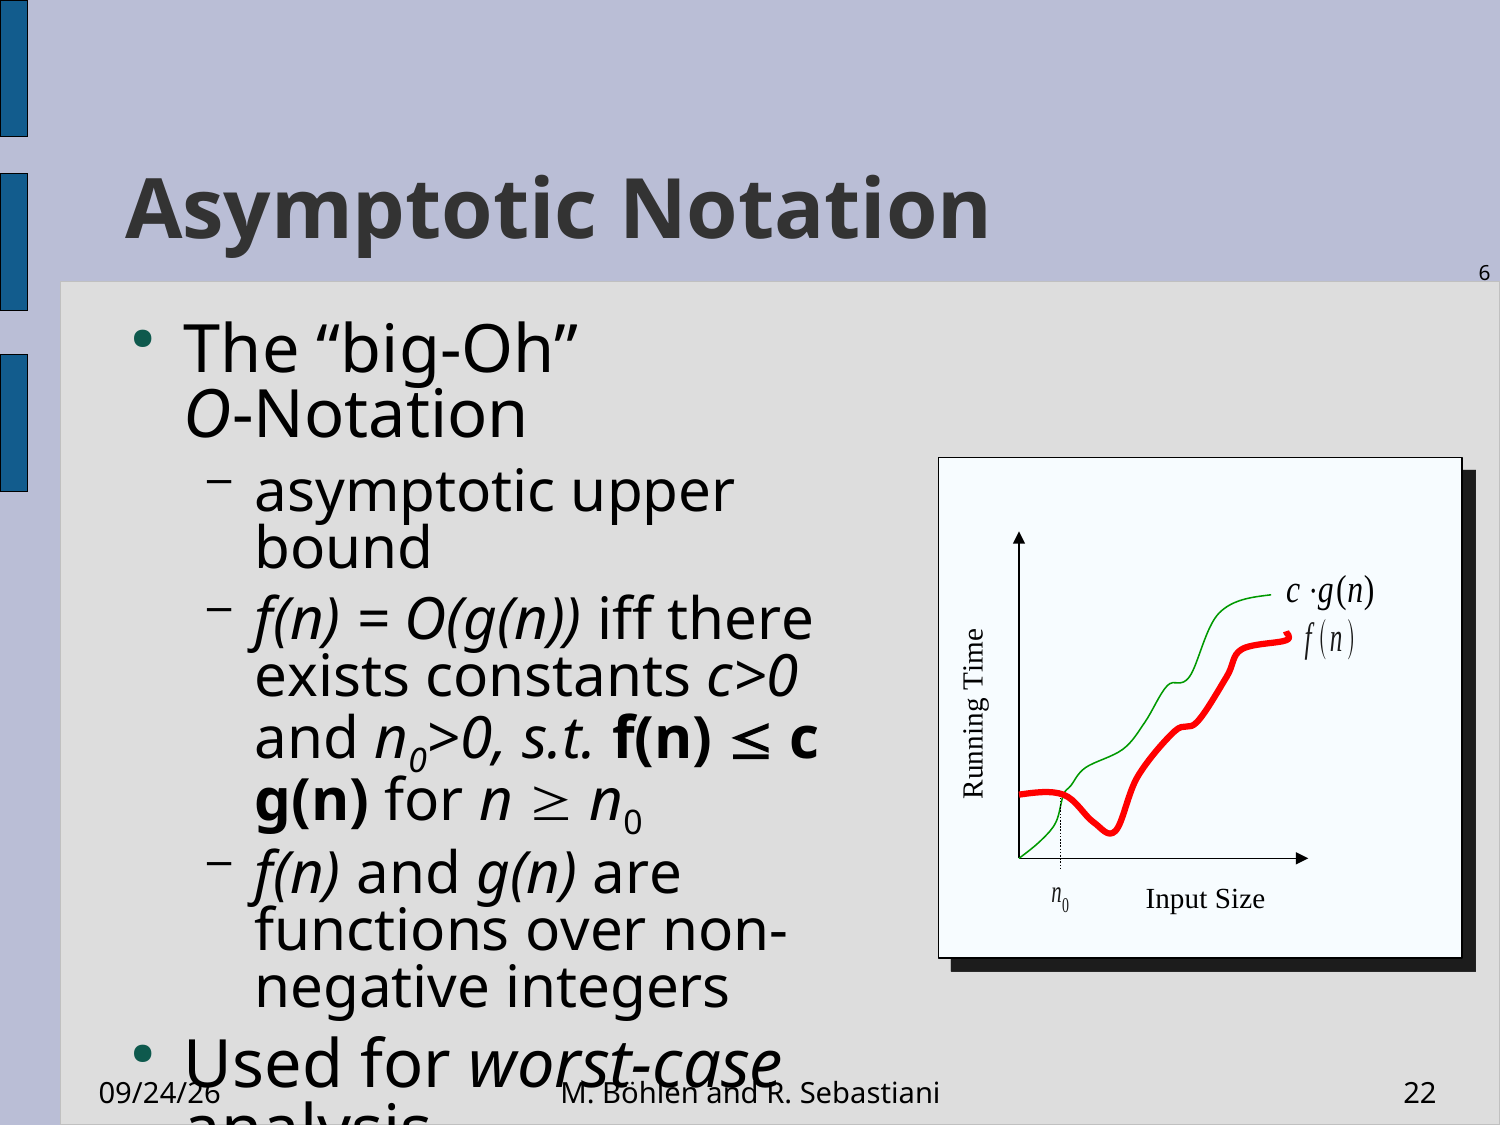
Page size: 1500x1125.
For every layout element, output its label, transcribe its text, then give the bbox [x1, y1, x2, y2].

text_box [938, 457, 1462, 959]
chart [1281, 566, 1380, 663]
text_box Running Time [952, 580, 1009, 815]
title Asymptotic Notation [110, 67, 1392, 271]
chart [1045, 873, 1078, 919]
list The “big-Oh” O-Notation asymptotic upper bound f(n) = O(g(n)) iff there exists constants c>0 and n0>0, s.t. f(n)  c g(n) for n  n0 f(n) and g(n) are functions over non-negative integers Used for worst-case analysis [98, 312, 930, 1066]
text_box Input Size [1130, 878, 1365, 935]
text_box 6 [1478, 261, 1491, 287]
